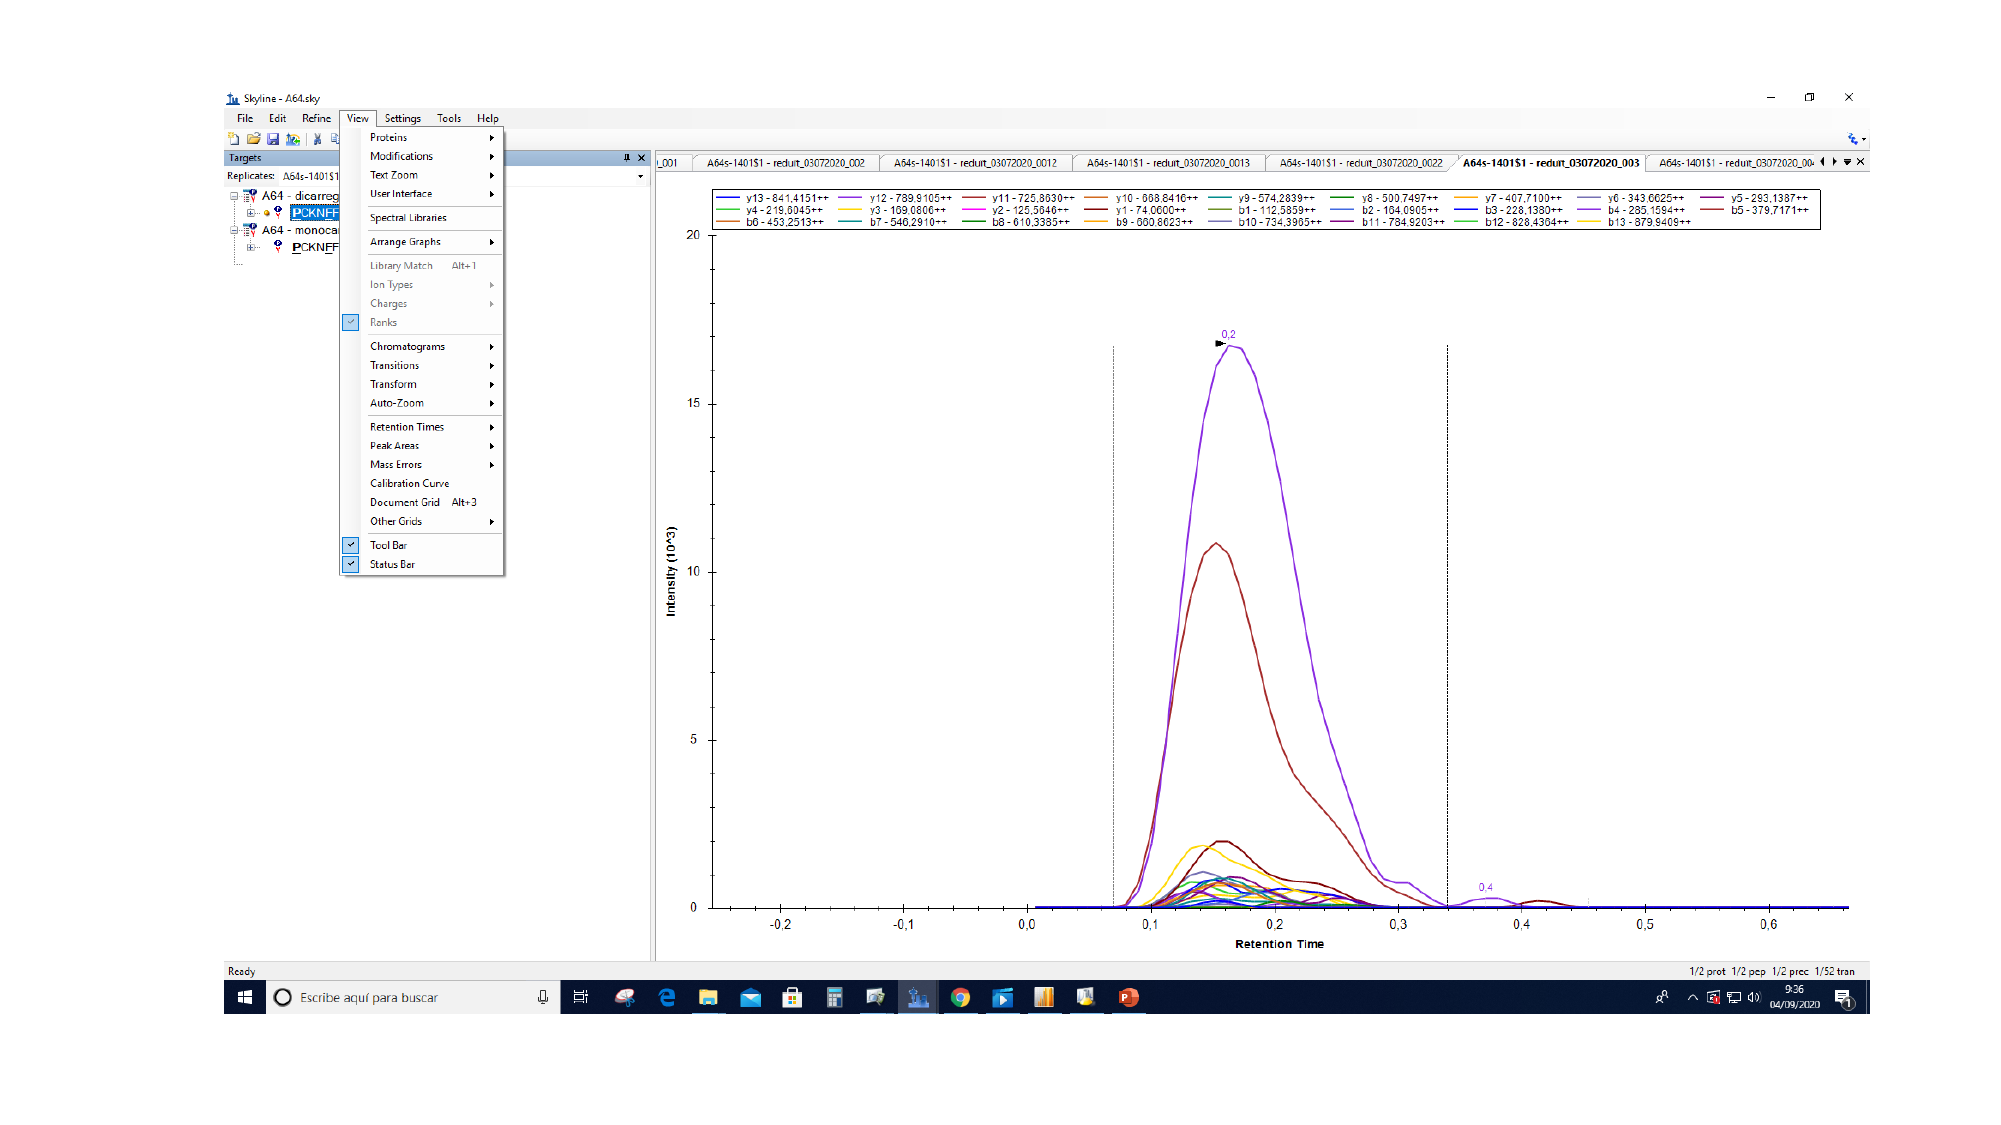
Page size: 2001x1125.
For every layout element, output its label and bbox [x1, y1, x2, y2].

picture [224, 88, 1870, 1014]
